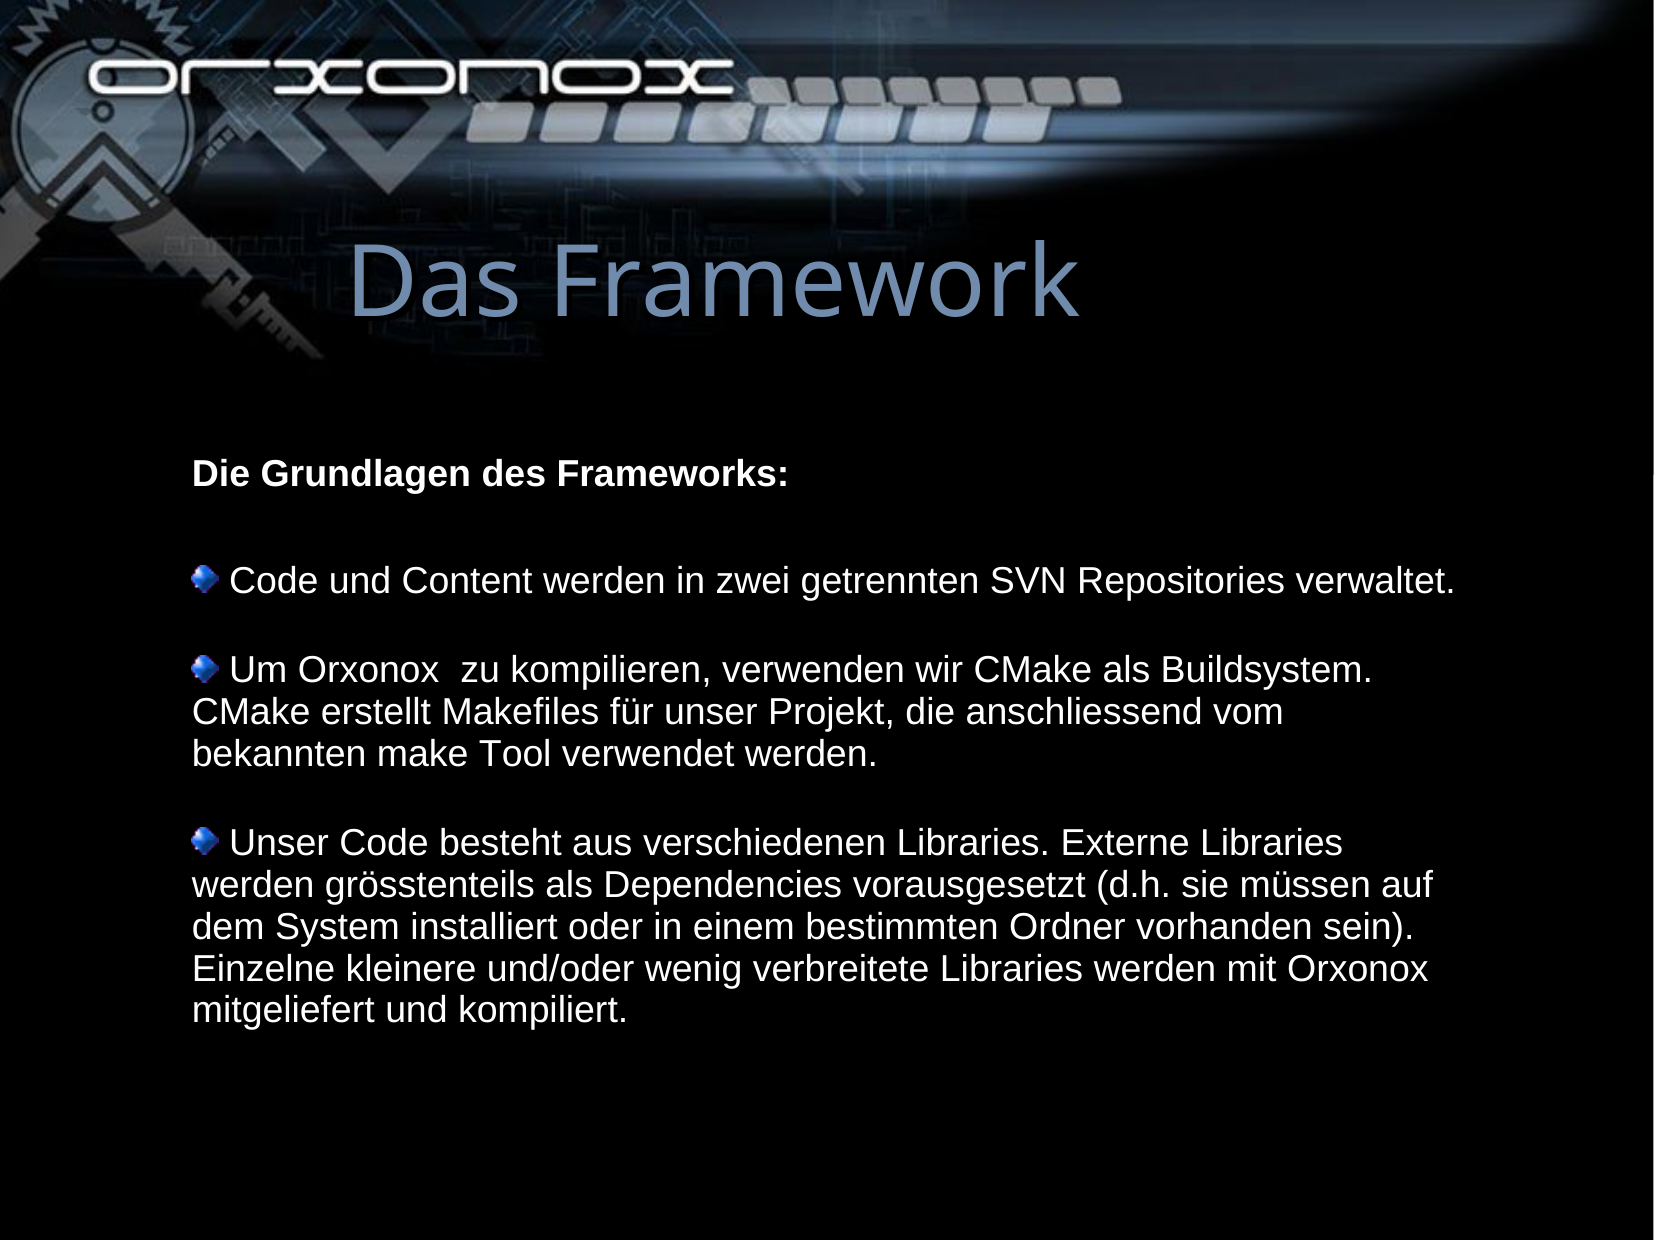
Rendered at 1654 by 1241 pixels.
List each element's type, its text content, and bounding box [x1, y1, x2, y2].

text_box Die Grundlagen des Frameworks: Code und Content werden in zwei getrennten SVN Repositories verwaltet. Um Orxonox zu kompilieren, verwenden wir CMake als Buildsystem. CMake erstellt Makefiles für unser Projekt, die anschliessend vom bekannten make Tool verwendet werden. Unser Code besteht aus verschiedenen Libraries. Externe Libraries werden grösstenteils als Dependencies vorausgesetzt (d.h. sie müssen auf dem System installiert oder in einem bestimmten Ordner vorhanden sein). Einzelne kleinere und/oder wenig verbreitete Libraries werden mit Orxonox mitgeliefert und kompiliert. [177, 442, 1477, 1077]
picture [0, 0, 1654, 475]
picture [191, 565, 219, 593]
picture [191, 655, 219, 683]
text_box Das Framework [330, 194, 1306, 344]
picture [191, 827, 219, 855]
